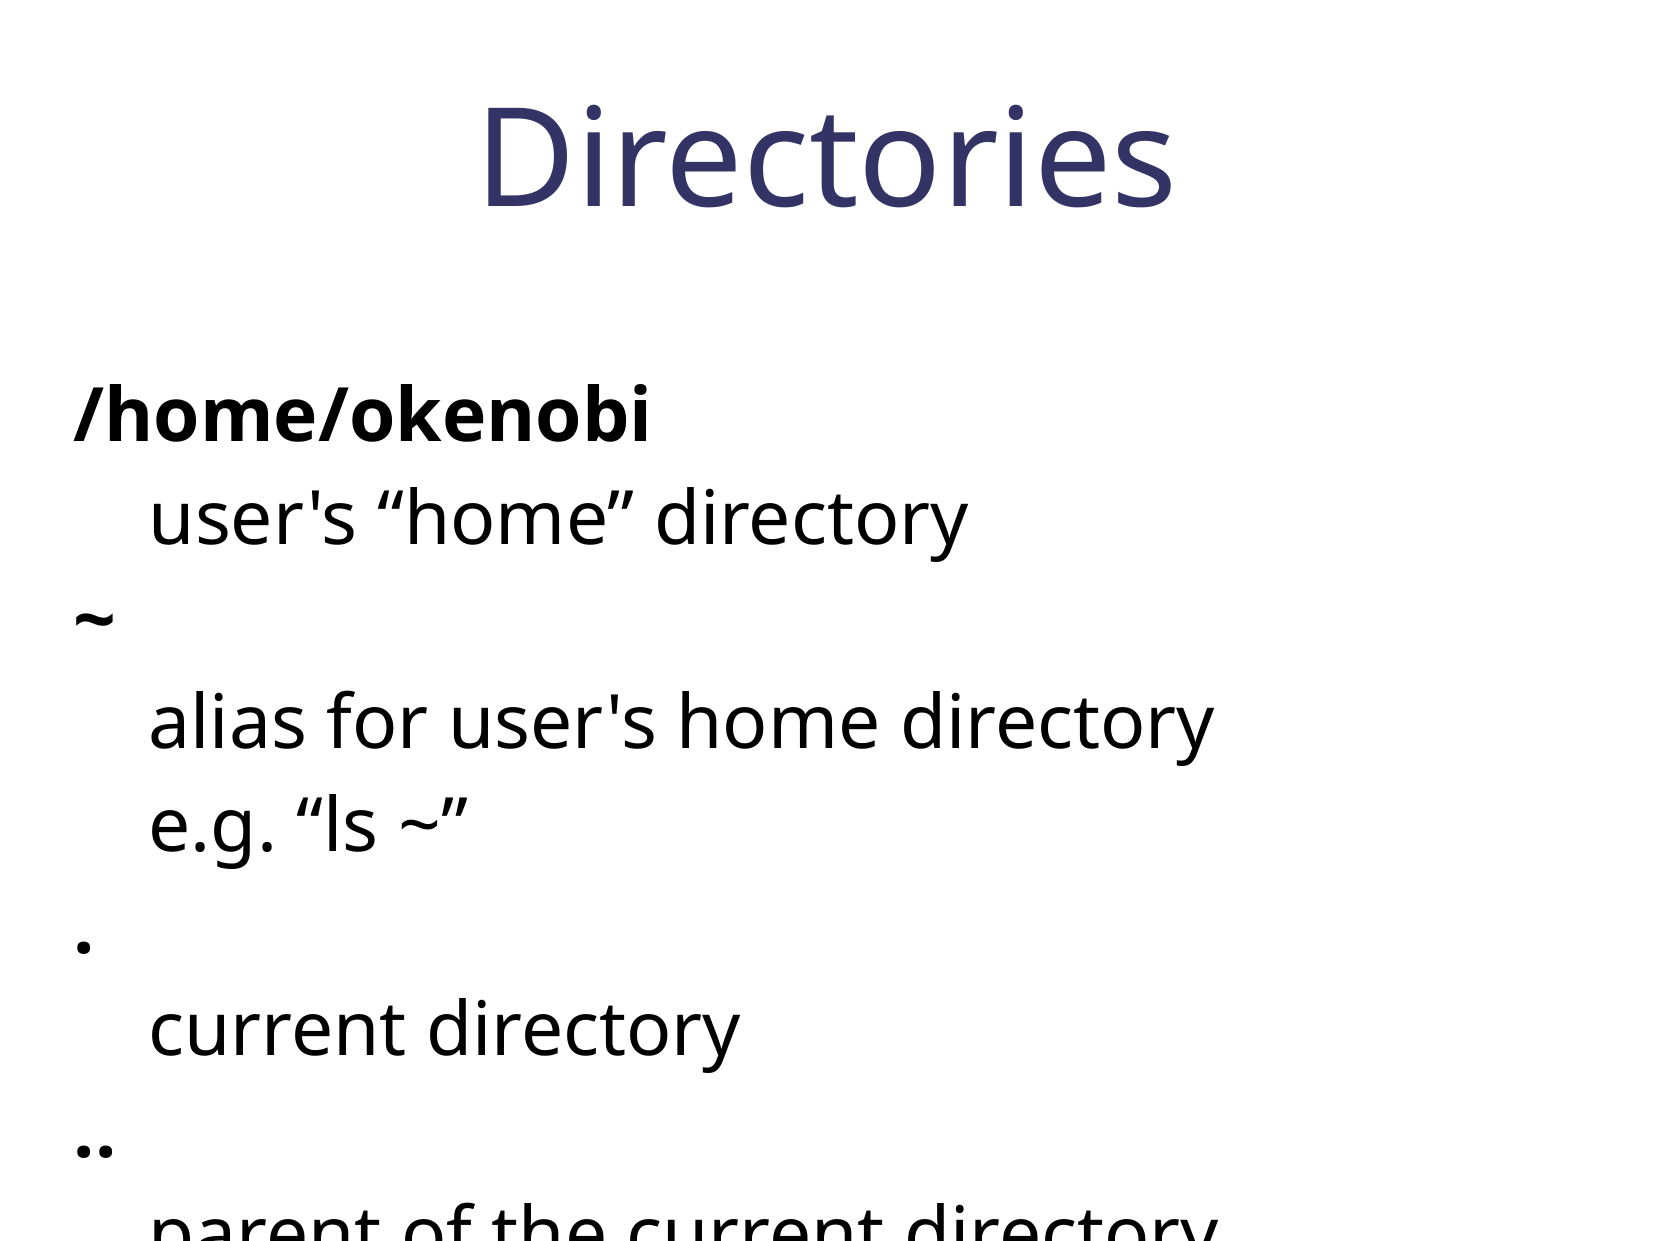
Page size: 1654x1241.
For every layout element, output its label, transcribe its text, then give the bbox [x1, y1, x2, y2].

text_box /home/okenobi user's “home” directory ~ alias for user's home directory e.g. “ls ~” . current directory .. parent of the current directory [59, 354, 1654, 1191]
title Directories [0, 56, 1654, 250]
